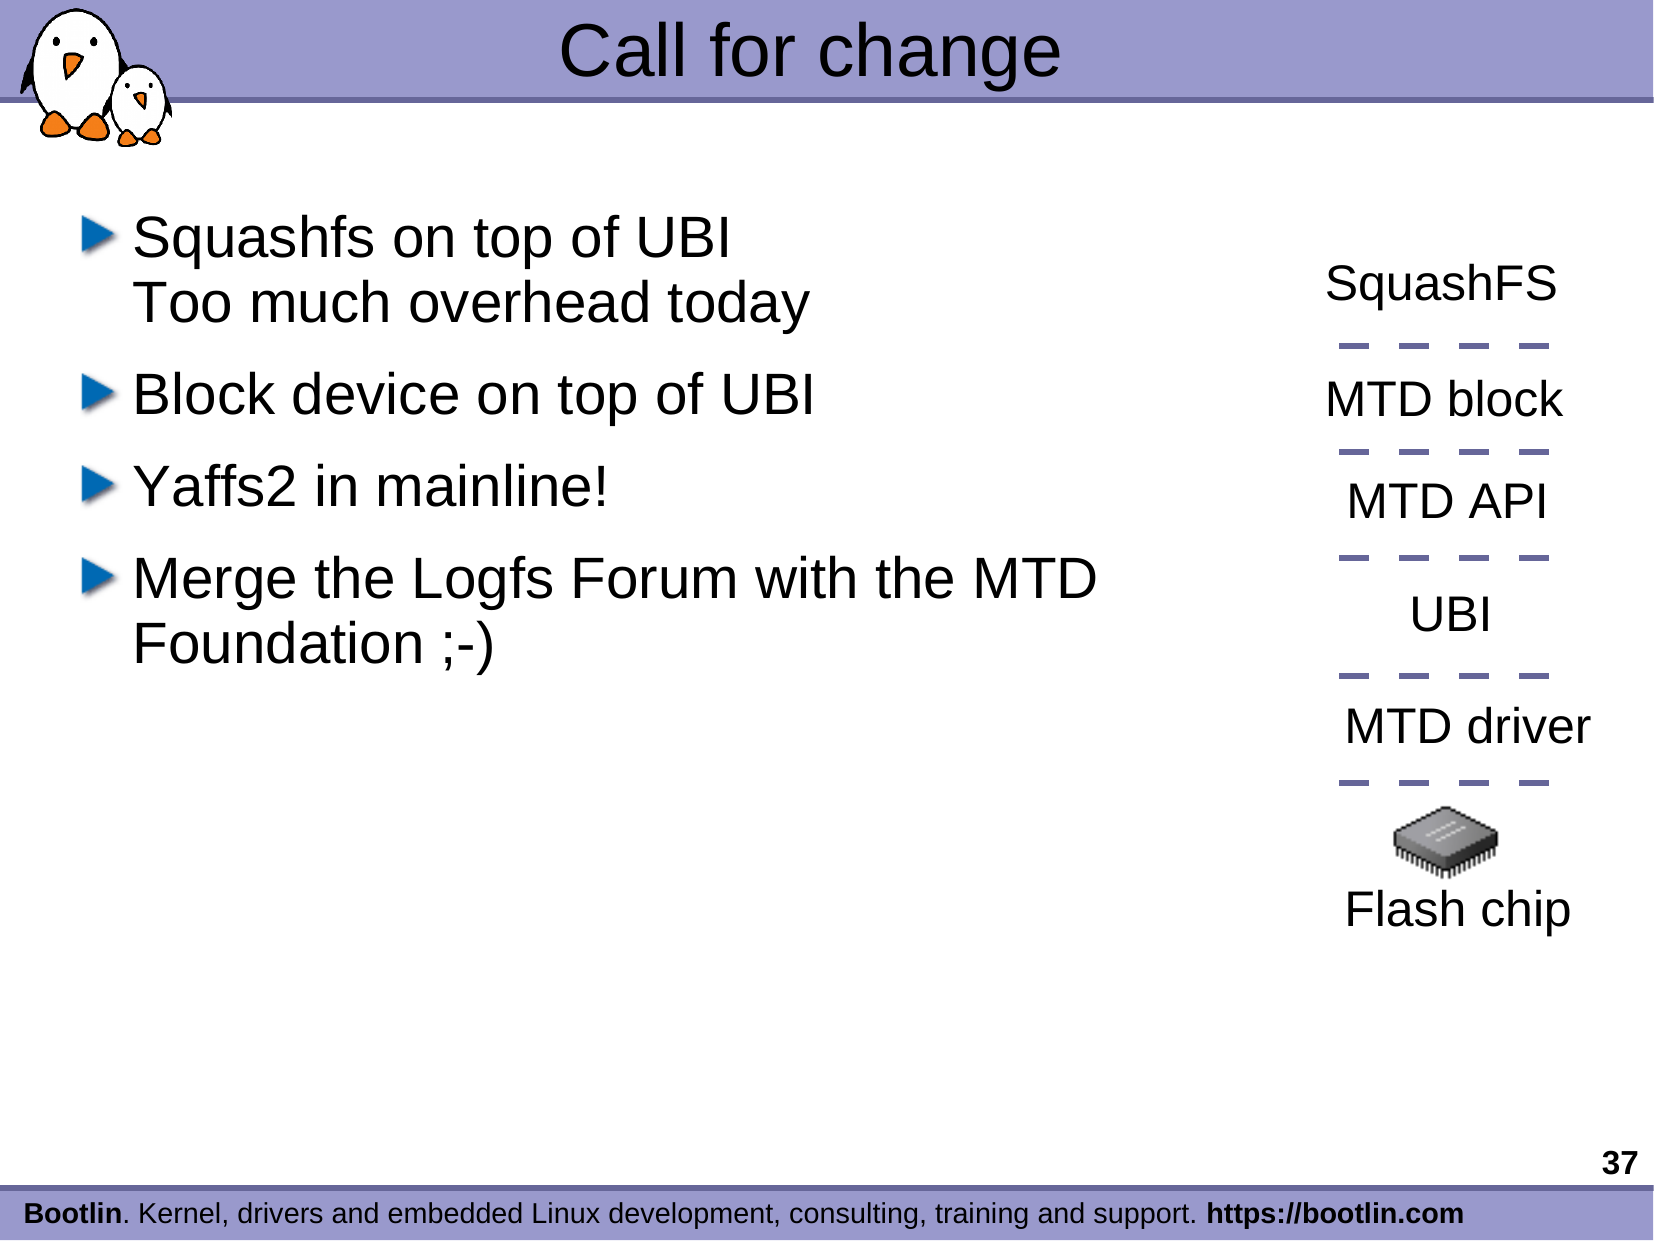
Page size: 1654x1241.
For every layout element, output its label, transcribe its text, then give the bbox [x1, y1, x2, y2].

text_box SquashFS [1324, 255, 1558, 318]
text_box UBI [1409, 585, 1493, 648]
picture [20, 8, 172, 147]
text_box MTD block [1324, 371, 1564, 434]
text_box Flash chip [1344, 880, 1572, 943]
text_box MTD driver [1344, 697, 1592, 760]
list Squashfs on top of UBI Too much overhead today Block device on top of UBI Yaffs2 in mainline! Merge the Logfs Forum with the MTD Foundation ;-) [62, 204, 1256, 1055]
text_box MTD API [1332, 473, 1550, 536]
picture [1387, 785, 1506, 880]
title Call for change [85, 0, 1538, 101]
